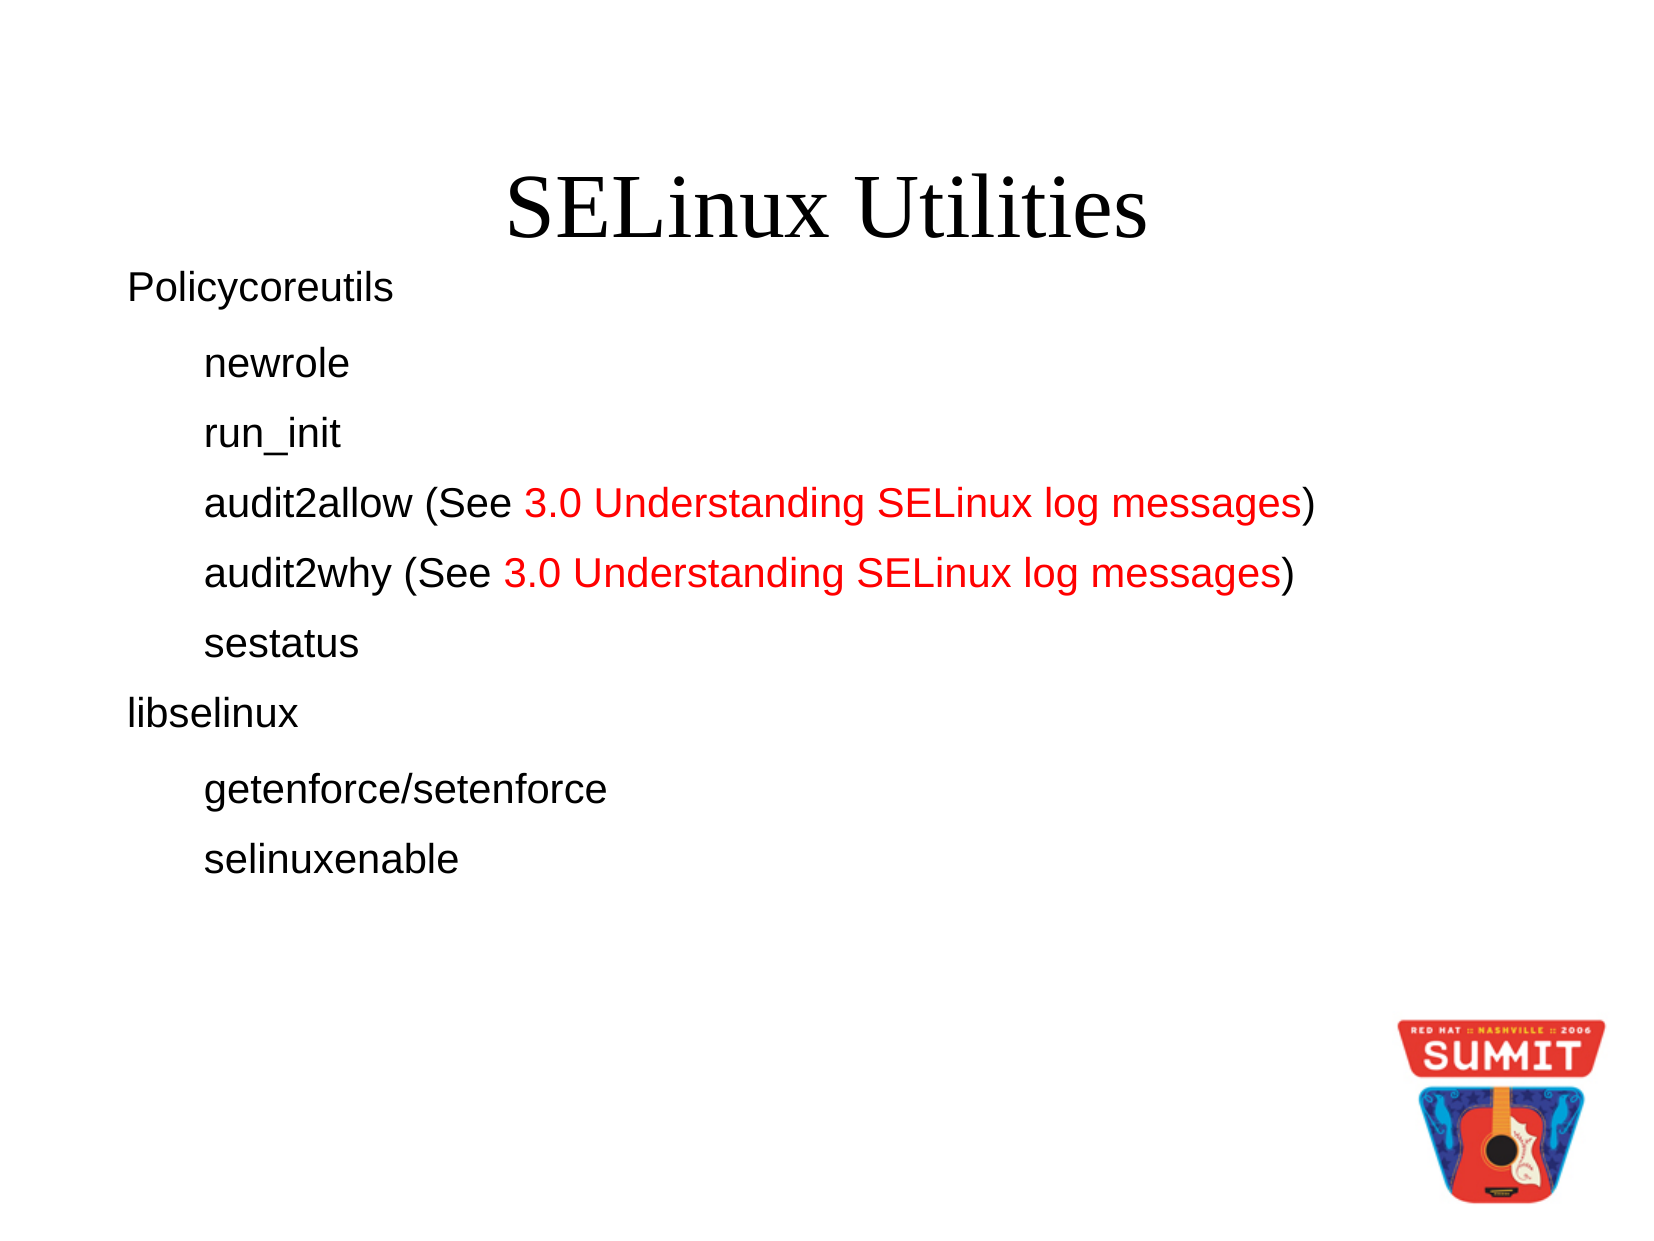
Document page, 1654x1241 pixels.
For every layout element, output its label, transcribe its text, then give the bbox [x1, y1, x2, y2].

picture [1392, 1011, 1611, 1211]
list Policycoreutils newrole run_init audit2allow (See 3.0 Understanding SELinux log messages) audit2why (See 3.0 Understanding SELinux log messages) sestatus libselinux getenforce/setenforce selinuxenable [109, 263, 1522, 1045]
title SELinux Utilities [121, 155, 1534, 258]
